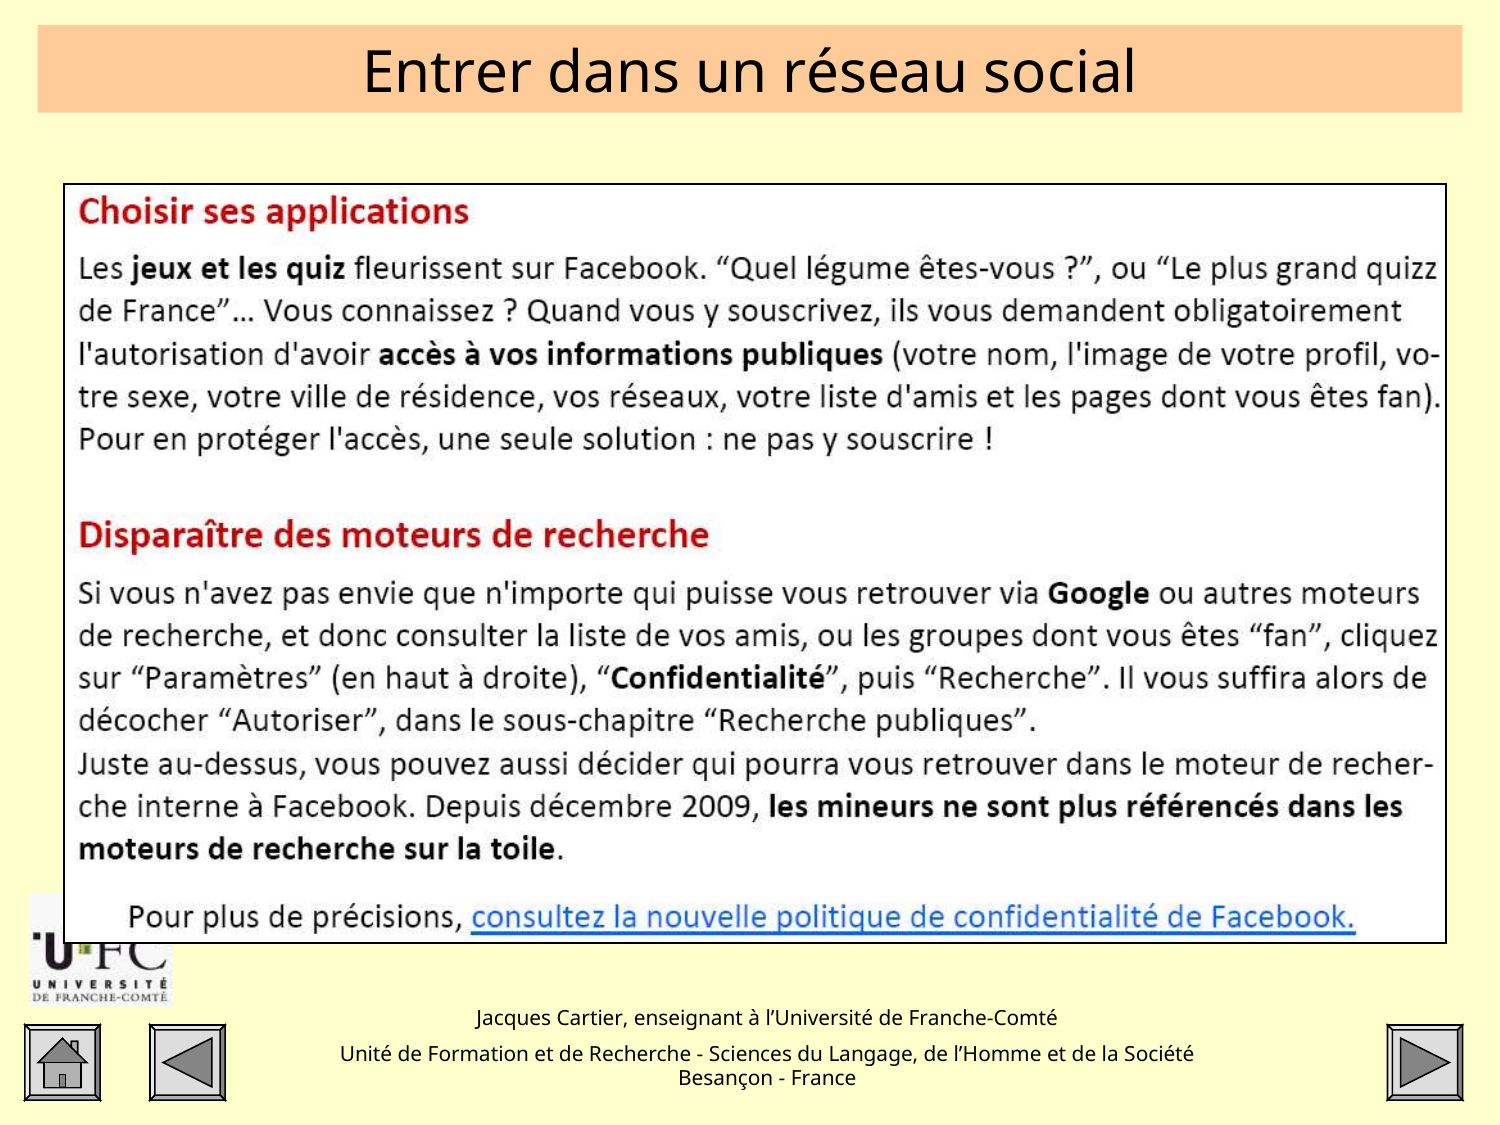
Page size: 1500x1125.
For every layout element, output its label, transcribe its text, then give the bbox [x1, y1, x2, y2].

picture [29, 893, 173, 1007]
title Entrer dans un réseau social [37, 24, 1463, 113]
picture [64, 184, 1446, 943]
